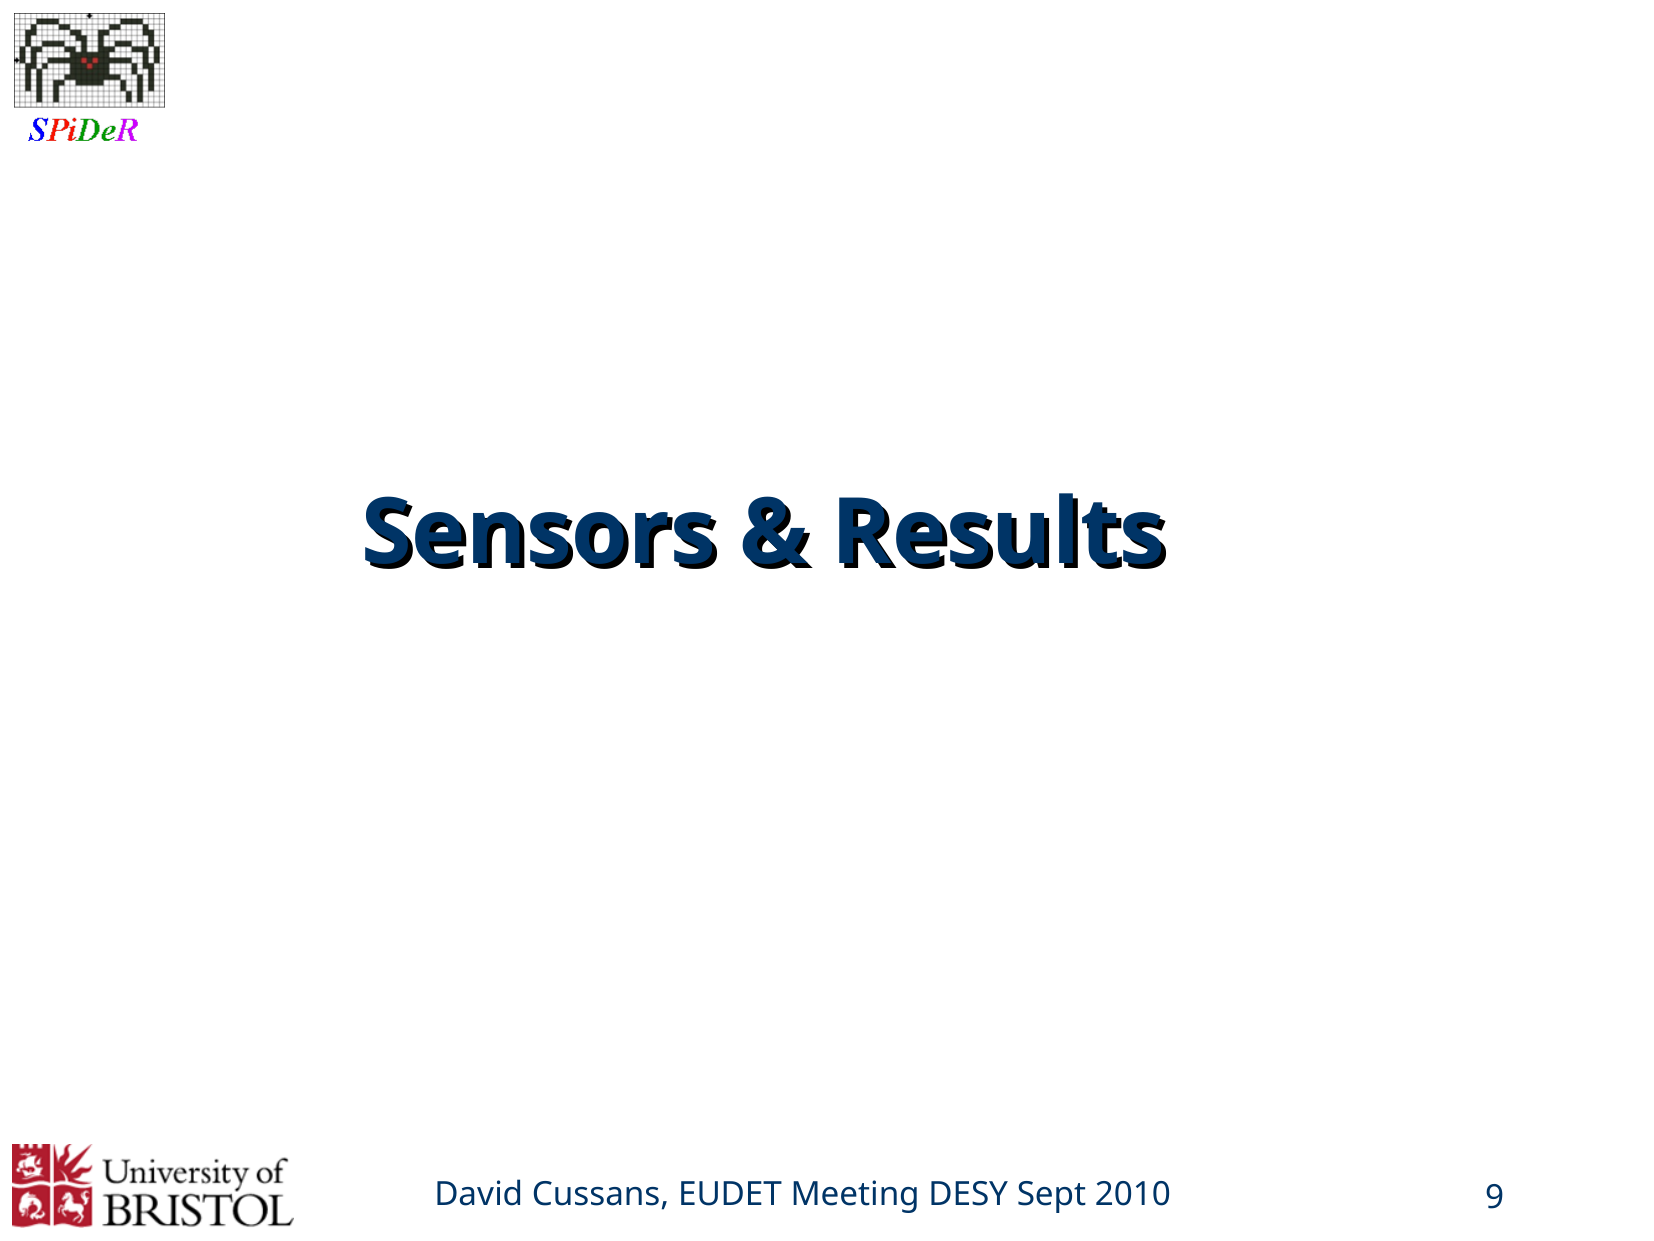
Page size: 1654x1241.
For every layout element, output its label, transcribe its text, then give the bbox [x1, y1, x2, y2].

text_box Sensors & Results [346, 462, 1307, 590]
picture [14, 13, 165, 156]
picture [12, 1144, 294, 1228]
